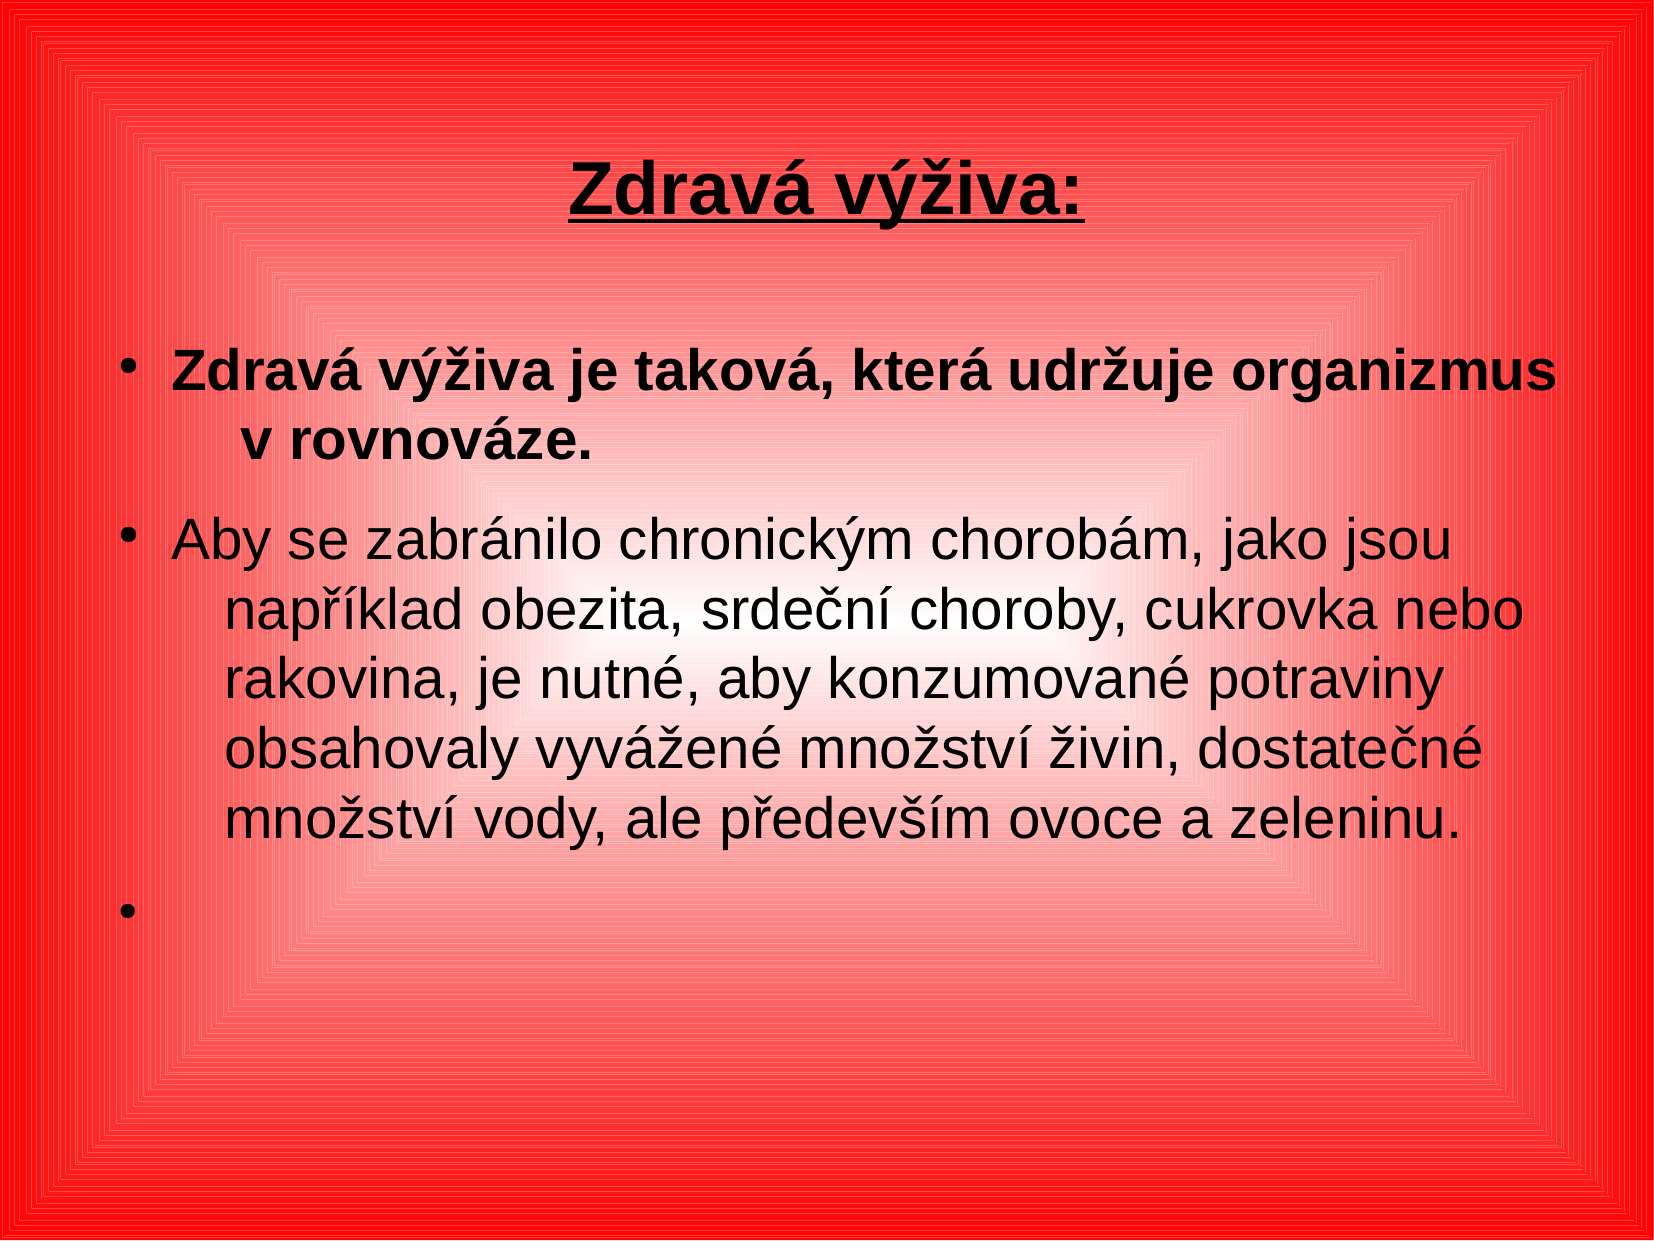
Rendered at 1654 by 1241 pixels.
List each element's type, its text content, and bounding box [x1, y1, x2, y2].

title Zdravá výživa: [82, 81, 1571, 289]
list Zdravá výživa je taková, která udržuje organizmus v rovnováze. Aby se zabránilo chronickým chorobám, jako jsou například obezita, srdeční choroby, cukrovka nebo rakovina, je nutné, aby konzumované potraviny obsahovaly vyvážené množství živin, dostatečné množství vody, ale především ovoce a zeleninu. [82, 331, 1571, 909]
